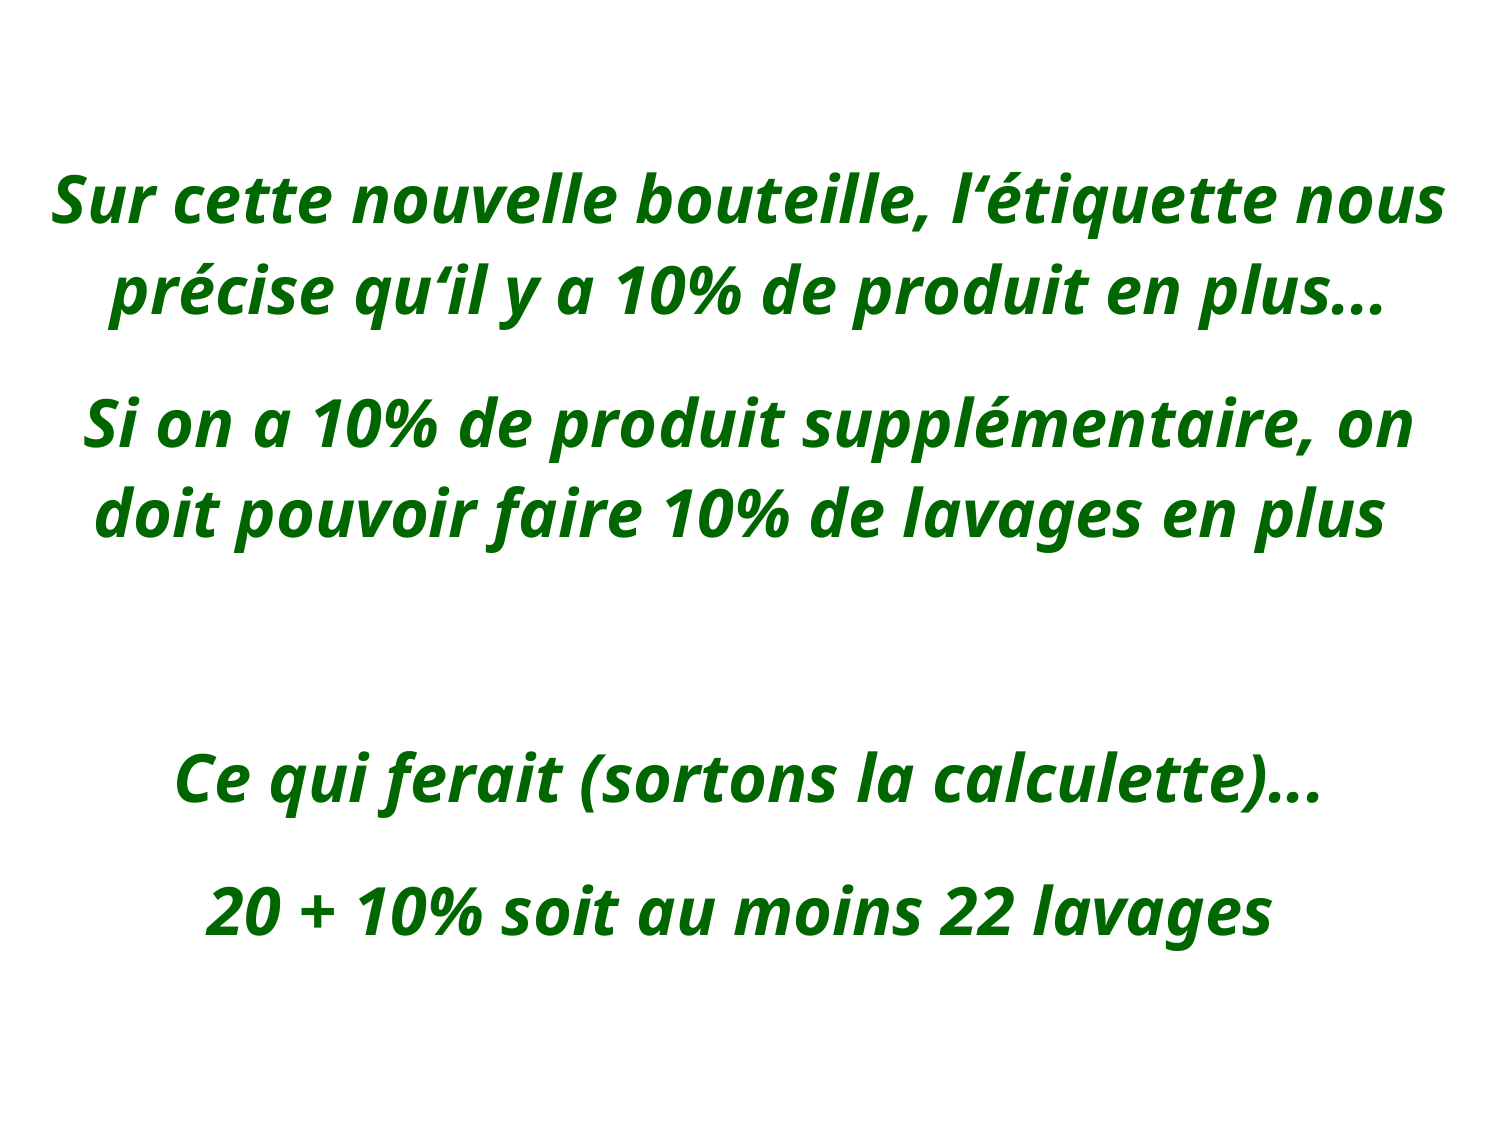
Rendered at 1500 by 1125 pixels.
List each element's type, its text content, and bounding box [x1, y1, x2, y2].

text_box Sur cette nouvelle bouteille, l‘étiquette nous précise qu‘il y a 10% de produit en plus... Si on a 10% de produit supplémentaire, on doit pouvoir faire 10% de lavages en plus Ce qui ferait (sortons la calculette)... 20 + 10% soit au moins 22 lavages [0, 35, 1500, 963]
